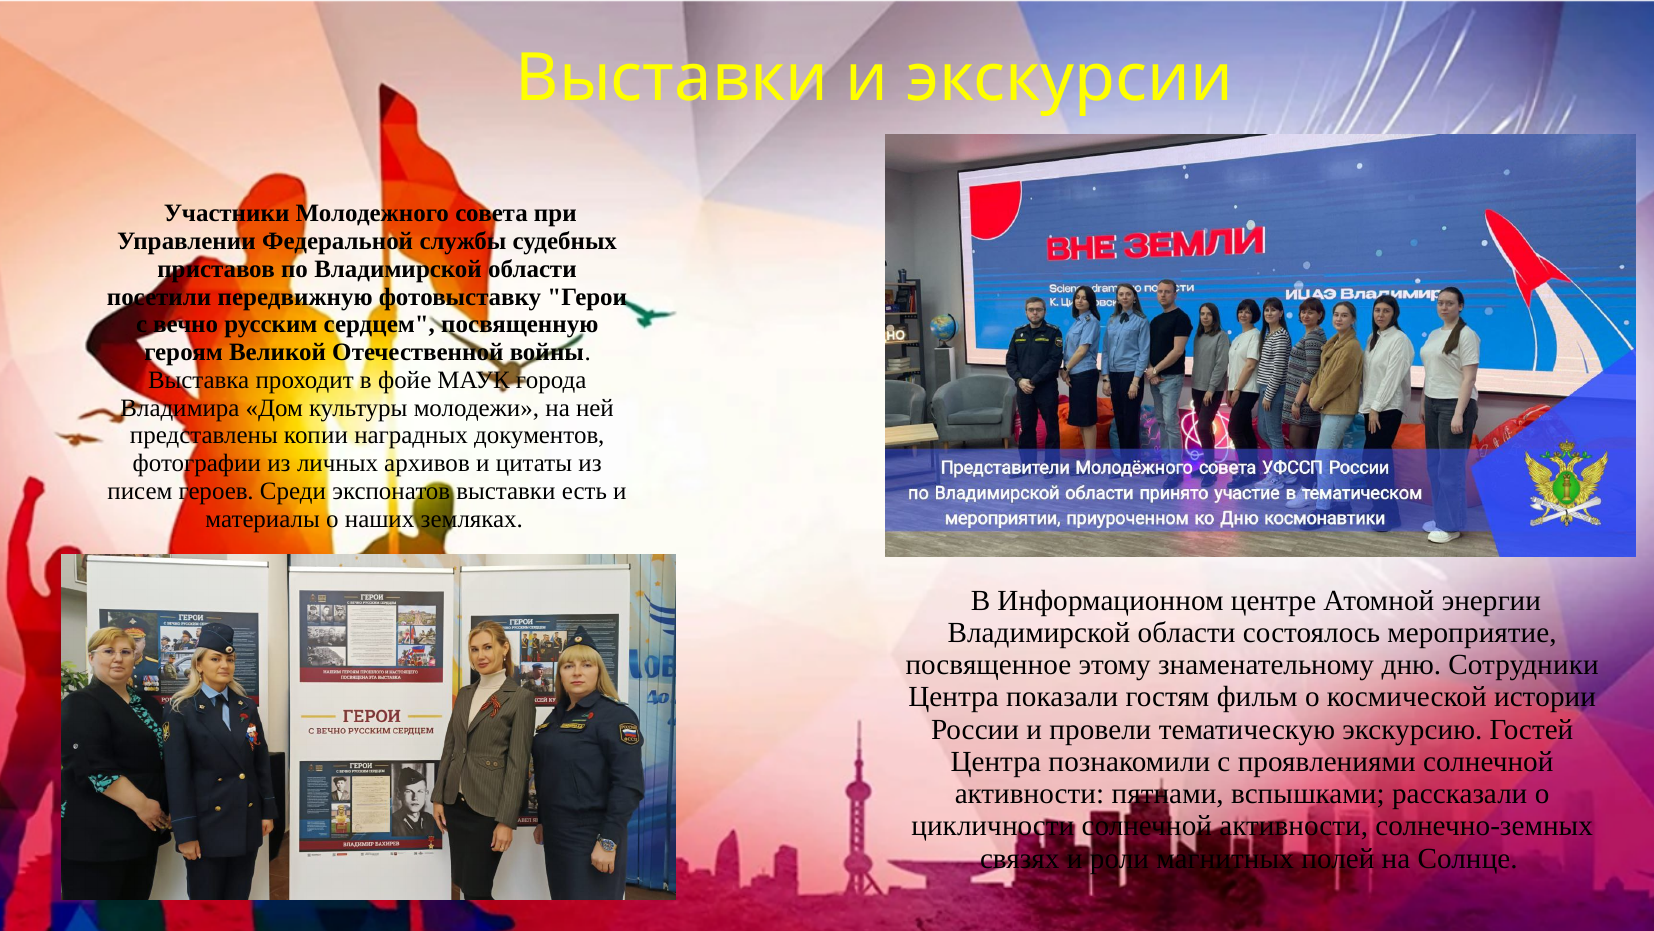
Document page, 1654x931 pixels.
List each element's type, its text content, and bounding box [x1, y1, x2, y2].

text_box Участники Молодежного совета при Управлении Федеральной службы судебных приставов по Владимирской области посетили передвижную фотовыставку "Герои с вечно русским сердцем", посвященную героям Великой Отечественной войны. Выставка проходит в фойе МАУК города Владимира «Дом культуры молодежи», на ней представлены копии наградных документов, фотографии из личных архивов и цитаты из писем героев. Среди экспонатов выставки есть и материалы о наших земляках. [90, 192, 646, 541]
text_box Выставки и экскурсии [509, 28, 1240, 121]
text_box В Информационном центре Атомной энергии Владимирской области состоялось мероприятие, посвященное этому знаменательному дню. Сотрудники Центра показали гостям фильм о космической истории России и провели тематическую экскурсию. Гостей Центра познакомили с проявлениями солнечной активности: пятнами, вспышками; рассказали о цикличности солнечной активности, солнечно-земных связях и роли магнитных полей на Солнце. [870, 576, 1636, 919]
picture [0, 0, 1654, 931]
